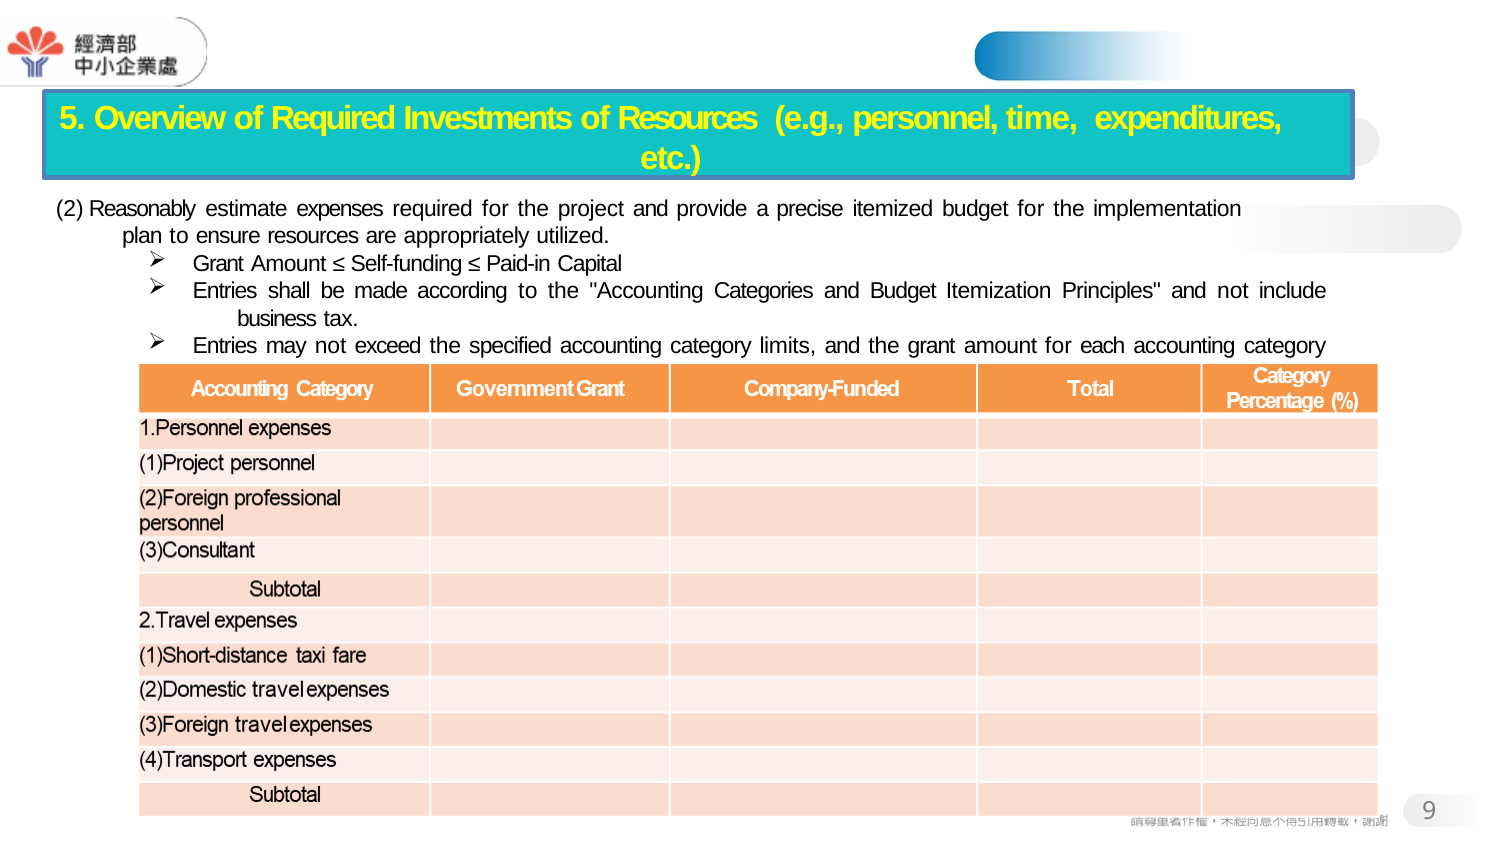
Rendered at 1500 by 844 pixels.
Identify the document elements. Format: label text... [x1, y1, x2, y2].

text_box 9 [1417, 790, 1454, 828]
text_box Reasonably estimate expenses required for the project and provide a precise itemized budget for the implementation plan to ensure resources are appropriately utilized. Grant Amount ≤ Self-funding ≤ Paid-in Capital Entries shall be made according to the "Accounting Categories and Budget Itemization Principles" and not include business tax. Entries may not exceed the specified accounting category limits, and the grant amount for each accounting category must be proportional to the self-funding amount. [55, 191, 1327, 360]
picture [138, 355, 1379, 820]
title 5. Overview of Required Investments of Resources (e.g., personnel, time, expenditures, etc.) [44, 91, 1353, 178]
